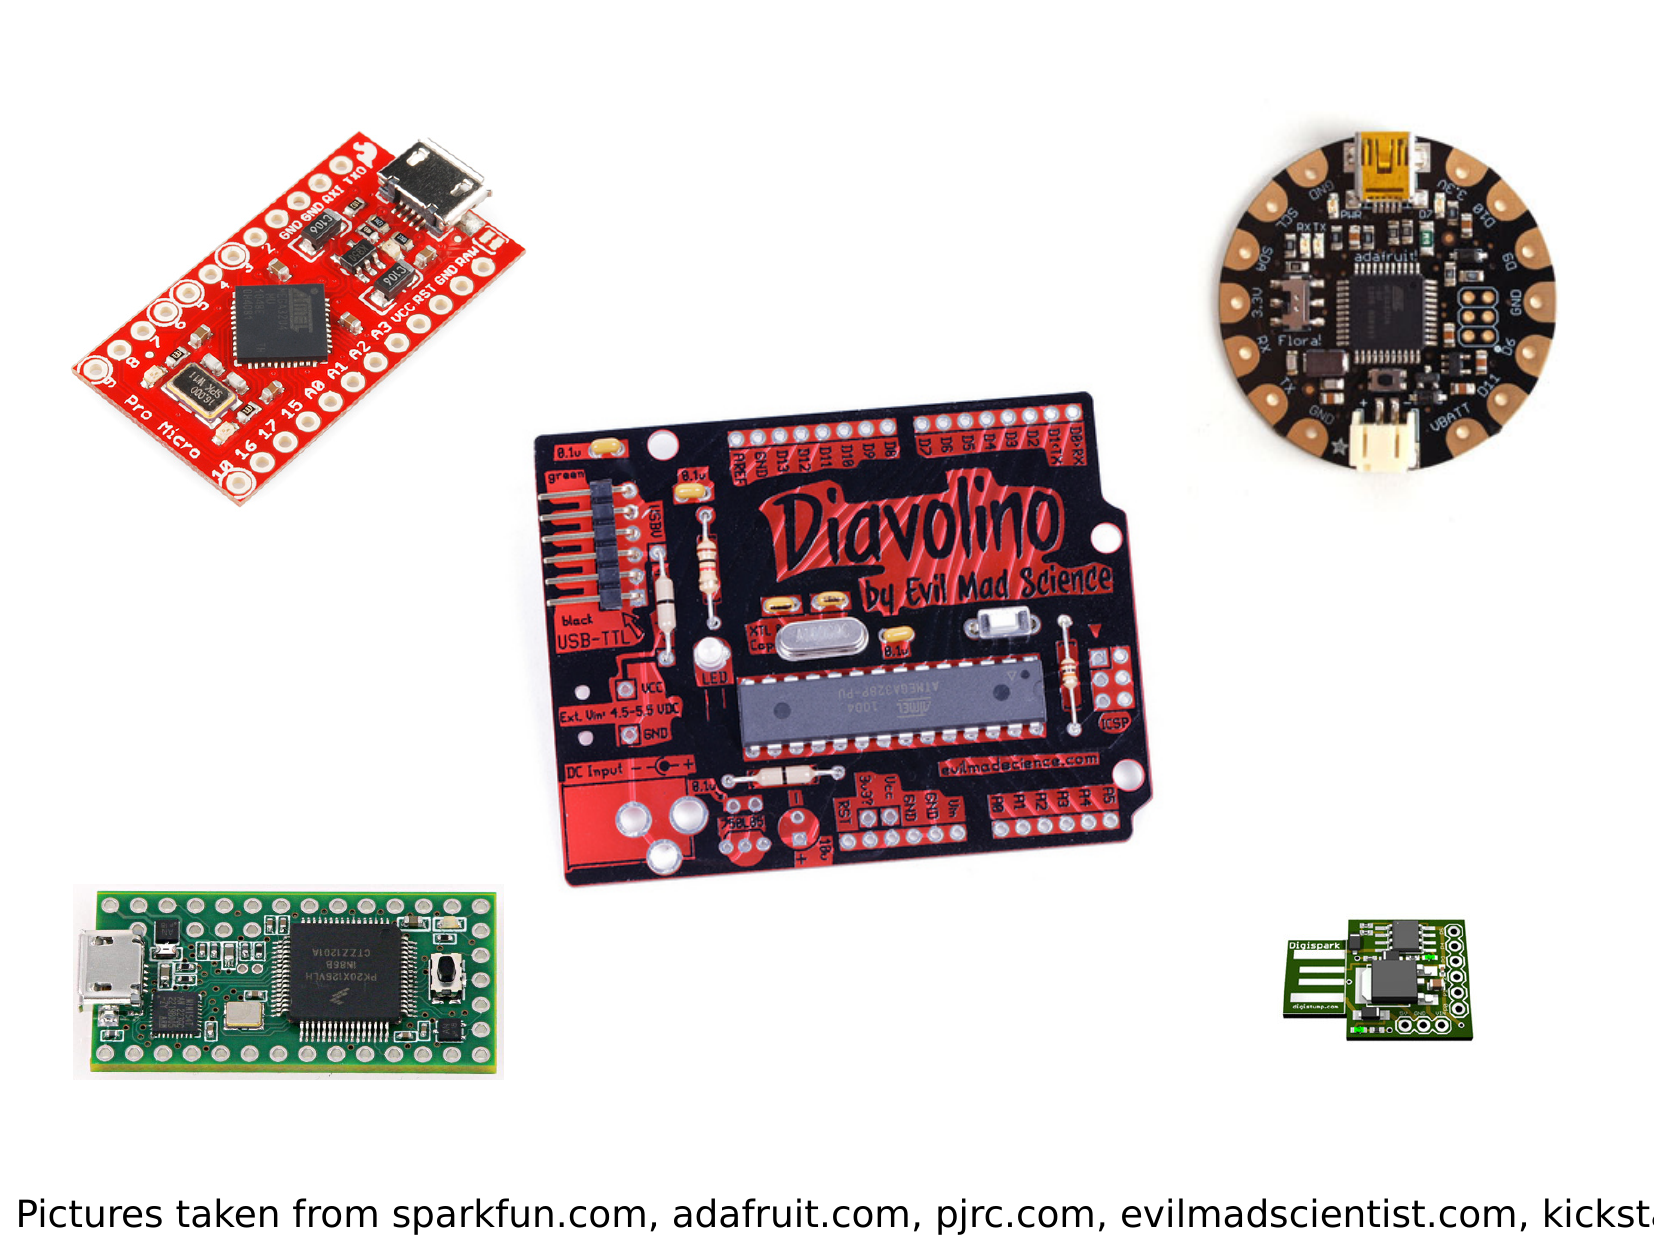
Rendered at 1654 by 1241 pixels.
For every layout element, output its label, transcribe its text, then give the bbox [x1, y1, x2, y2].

text_box Pictures taken from sparkfun.com, adafruit.com, pjrc.com, evilmadscientist.com, kickstarter.com (digispark) [0, 1185, 1654, 1241]
picture [42, 59, 1636, 1081]
